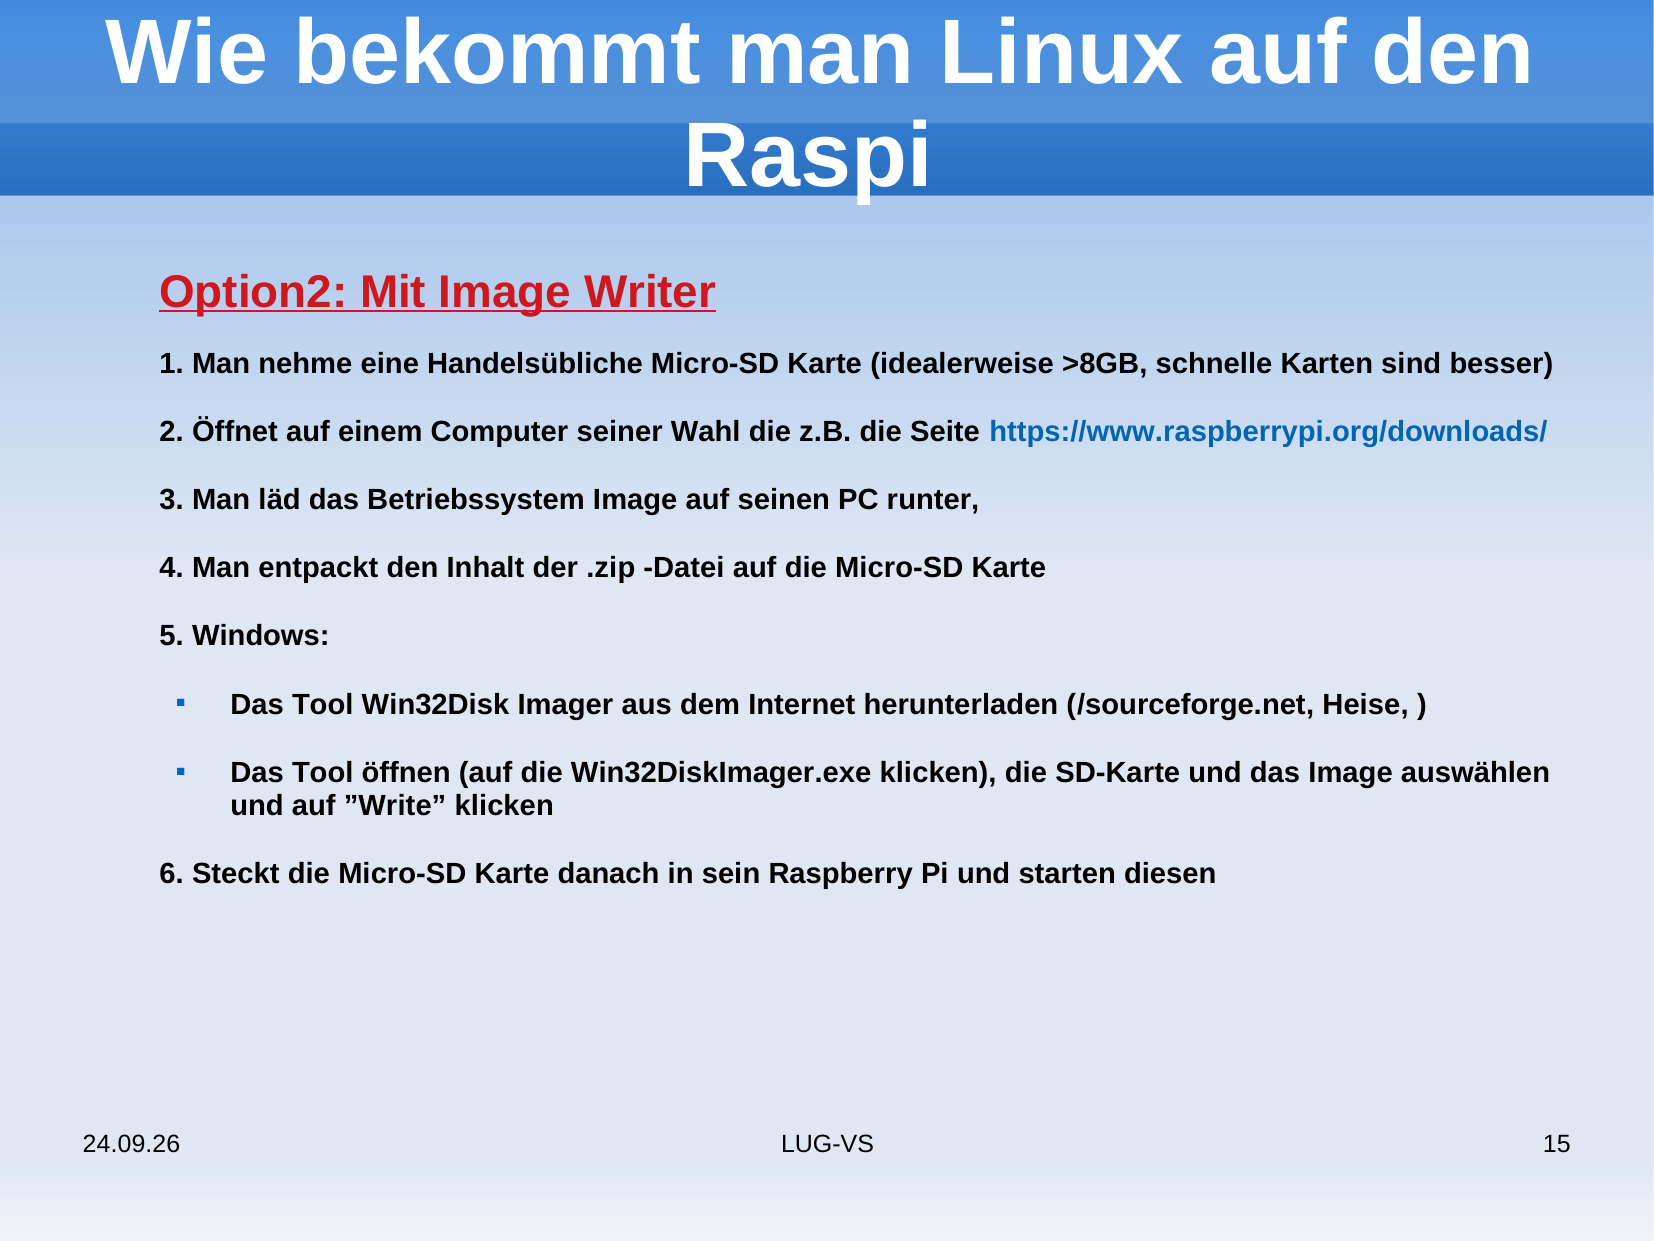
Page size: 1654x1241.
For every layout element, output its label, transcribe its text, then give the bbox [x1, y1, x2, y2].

title Wie bekommt man Linux auf den Raspi [76, 0, 1565, 208]
picture [0, 0, 1654, 1241]
list Option2: Mit Image Writer 1. Man nehme eine Handelsübliche Micro-SD Karte (idealerweise >8GB, schnelle Karten sind besser) 2. Öffnet auf einem Computer seiner Wahl die z.B. die Seite https://www.raspberrypi.org/downloads/ 3. Man läd das Betriebssystem Image auf seinen PC runter, 4. Man entpackt den Inhalt der .zip -Datei auf die Micro-SD Karte 5. Windows: Das Tool Win32Disk Imager aus dem Internet herunterladen (/sourceforge.net, Heise, ) Das Tool öffnen (auf die Win32DiskImager.exe klicken), die SD-Karte und das Image auswählen und auf ”Write” klicken 6. Steckt die Micro-SD Karte danach in sein Raspberry Pi und starten diesen [88, 265, 1577, 1098]
